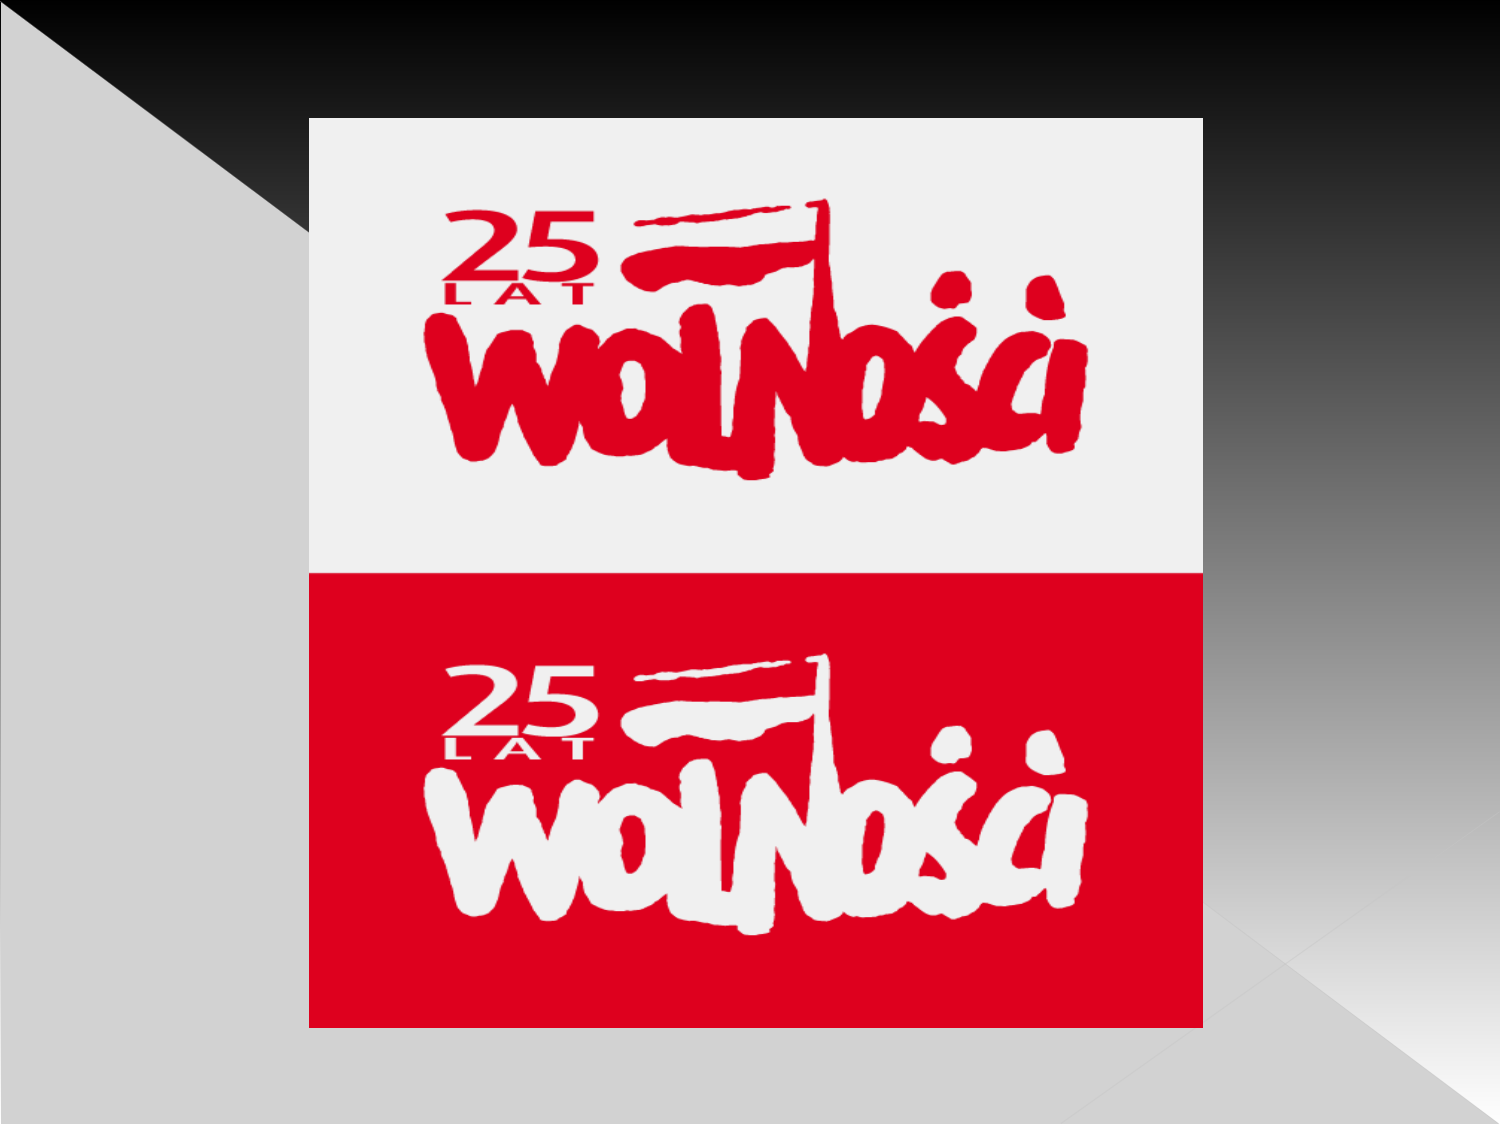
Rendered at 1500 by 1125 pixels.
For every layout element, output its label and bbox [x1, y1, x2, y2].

picture [309, 118, 1203, 1028]
